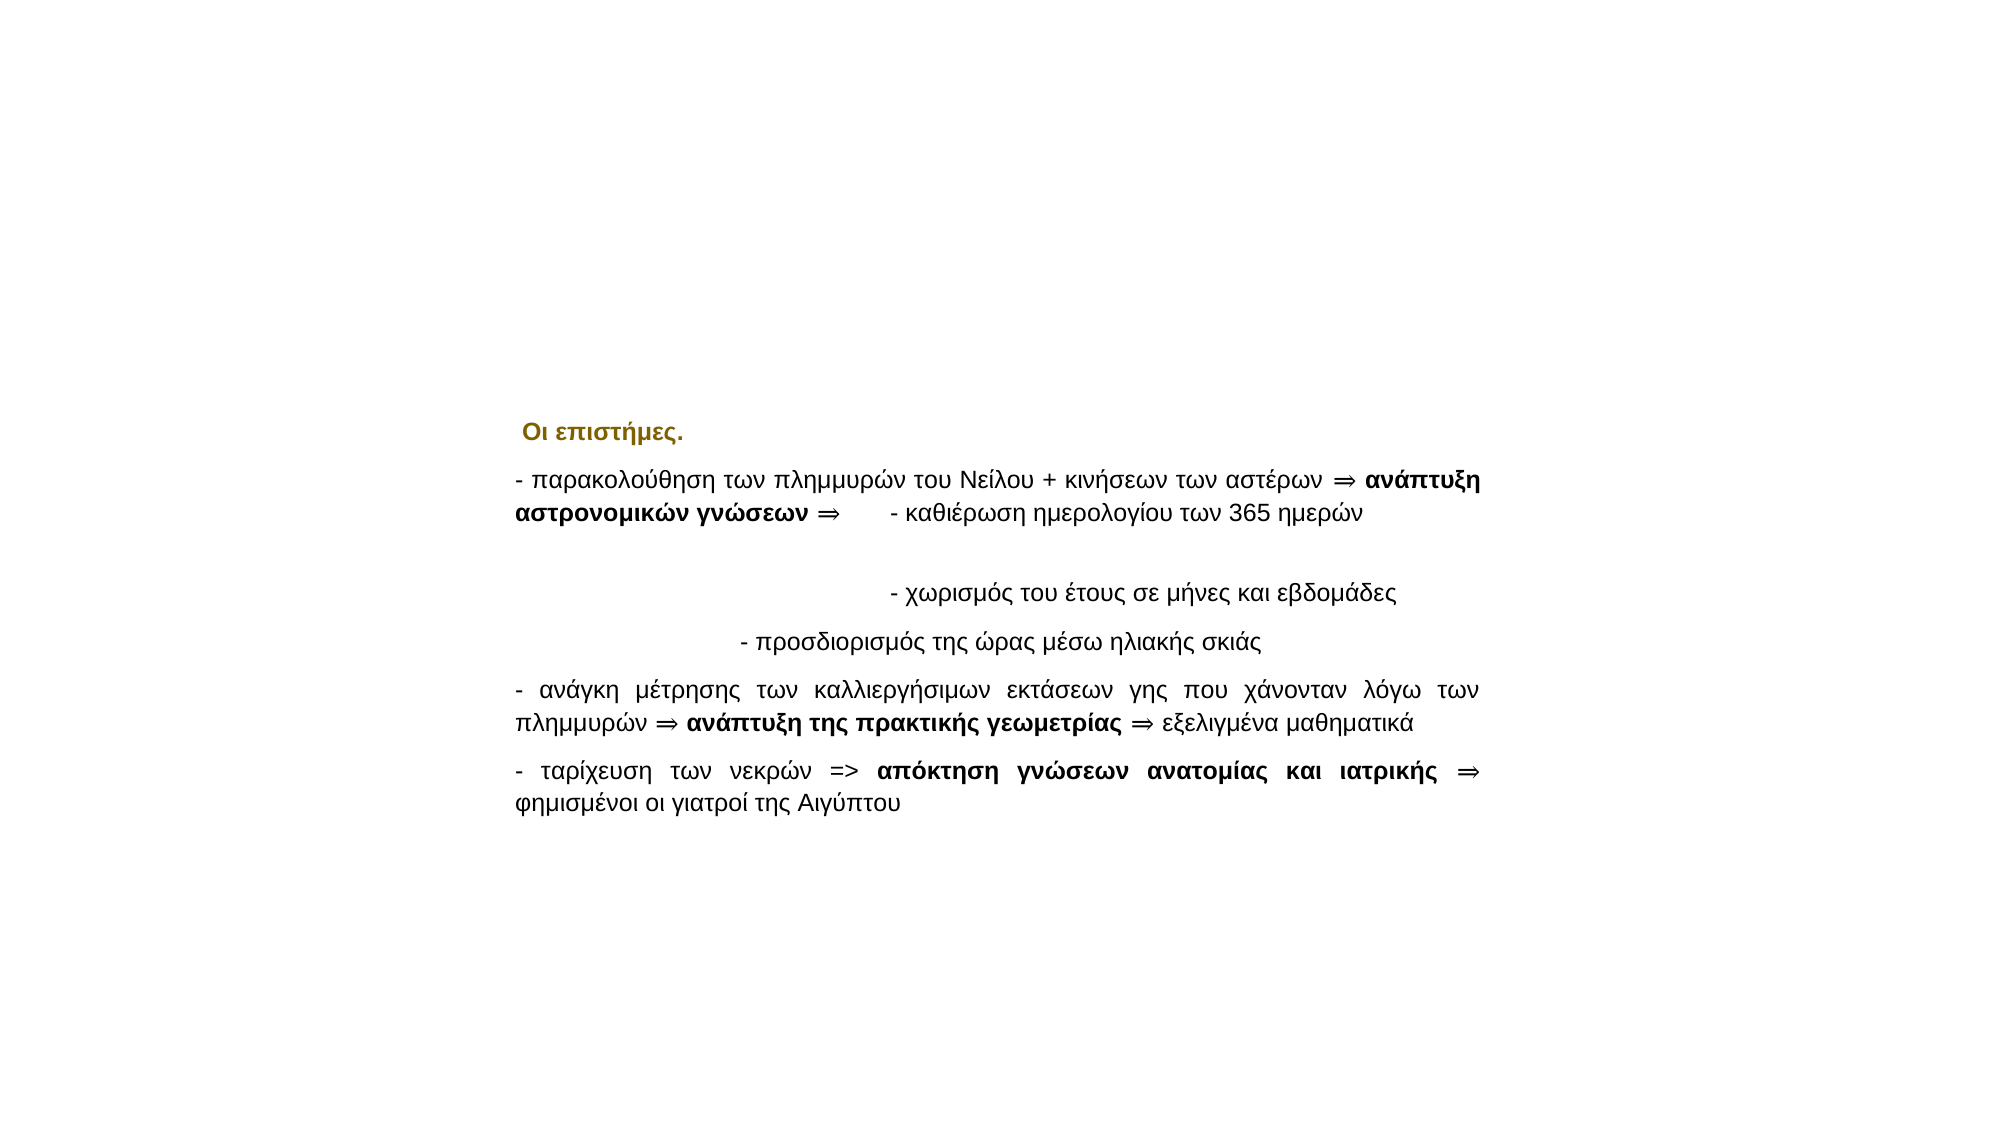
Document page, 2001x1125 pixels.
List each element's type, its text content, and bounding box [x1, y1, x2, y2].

text_box Οι επιστήμες. - παρακολούθηση των πλημμυρών του Νείλου + κινήσεων των αστέρων ⇒ ανάπτυξη αστρονομικών γνώσεων ⇒ - καθιέρωση ημερολογίου των 365 ημερών - χωρισμός του έτους σε μήνες και εβδομάδες - προσδιορισμός της ώρας μέσω ηλιακής σκιάς - ανάγκη μέτρησης των καλλιεργήσιμων εκτάσεων γης που χάνονταν λόγω των πλημμυρών ⇒ ανάπτυξη της πρακτικής γεωμετρίας ⇒ εξελιγμένα μαθηματικά - ταρίχευση των νεκρών => απόκτηση γνώσεων ανατομίας και ιατρικής ⇒ φημισμένοι οι γιατροί της Αιγύπτου [500, 405, 1501, 861]
